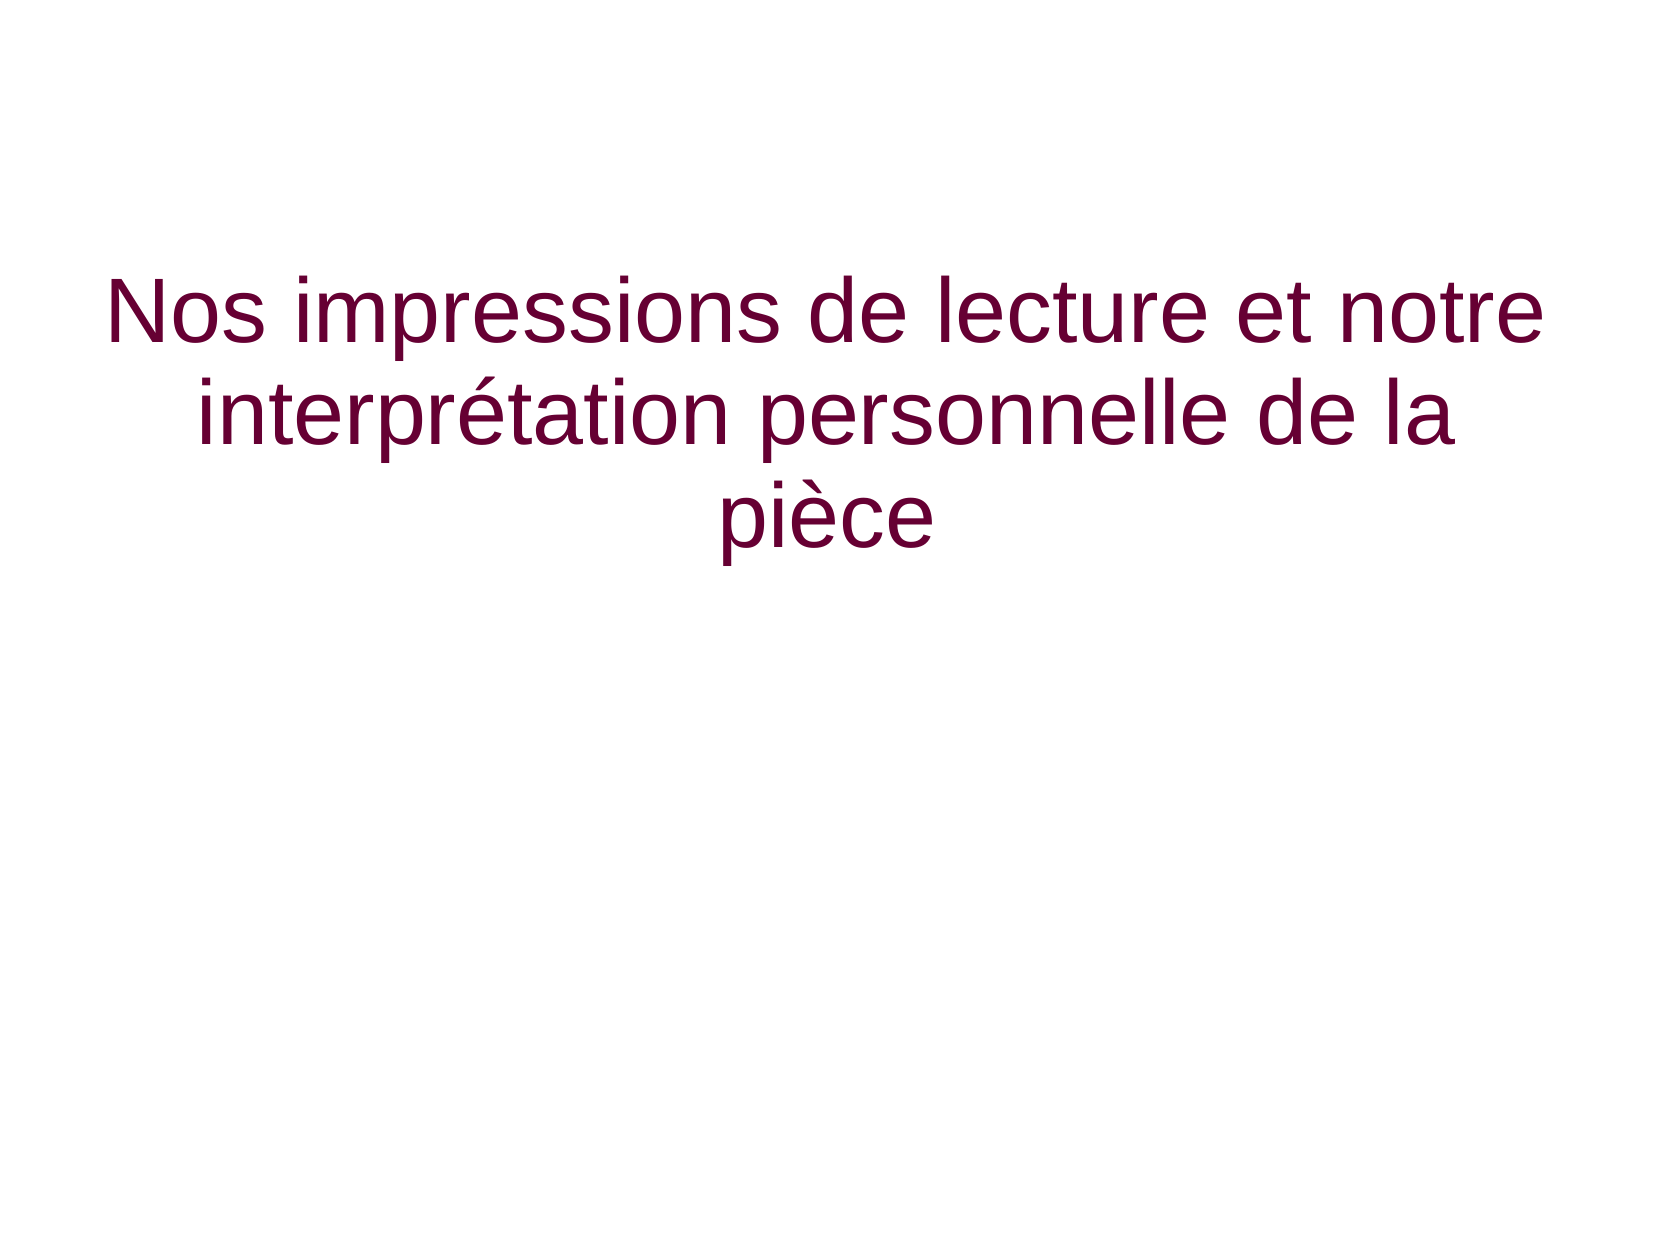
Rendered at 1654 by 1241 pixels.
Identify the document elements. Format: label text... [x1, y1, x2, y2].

title Nos impressions de lecture et notre interprétation personnelle de la pièce [82, 259, 1571, 567]
